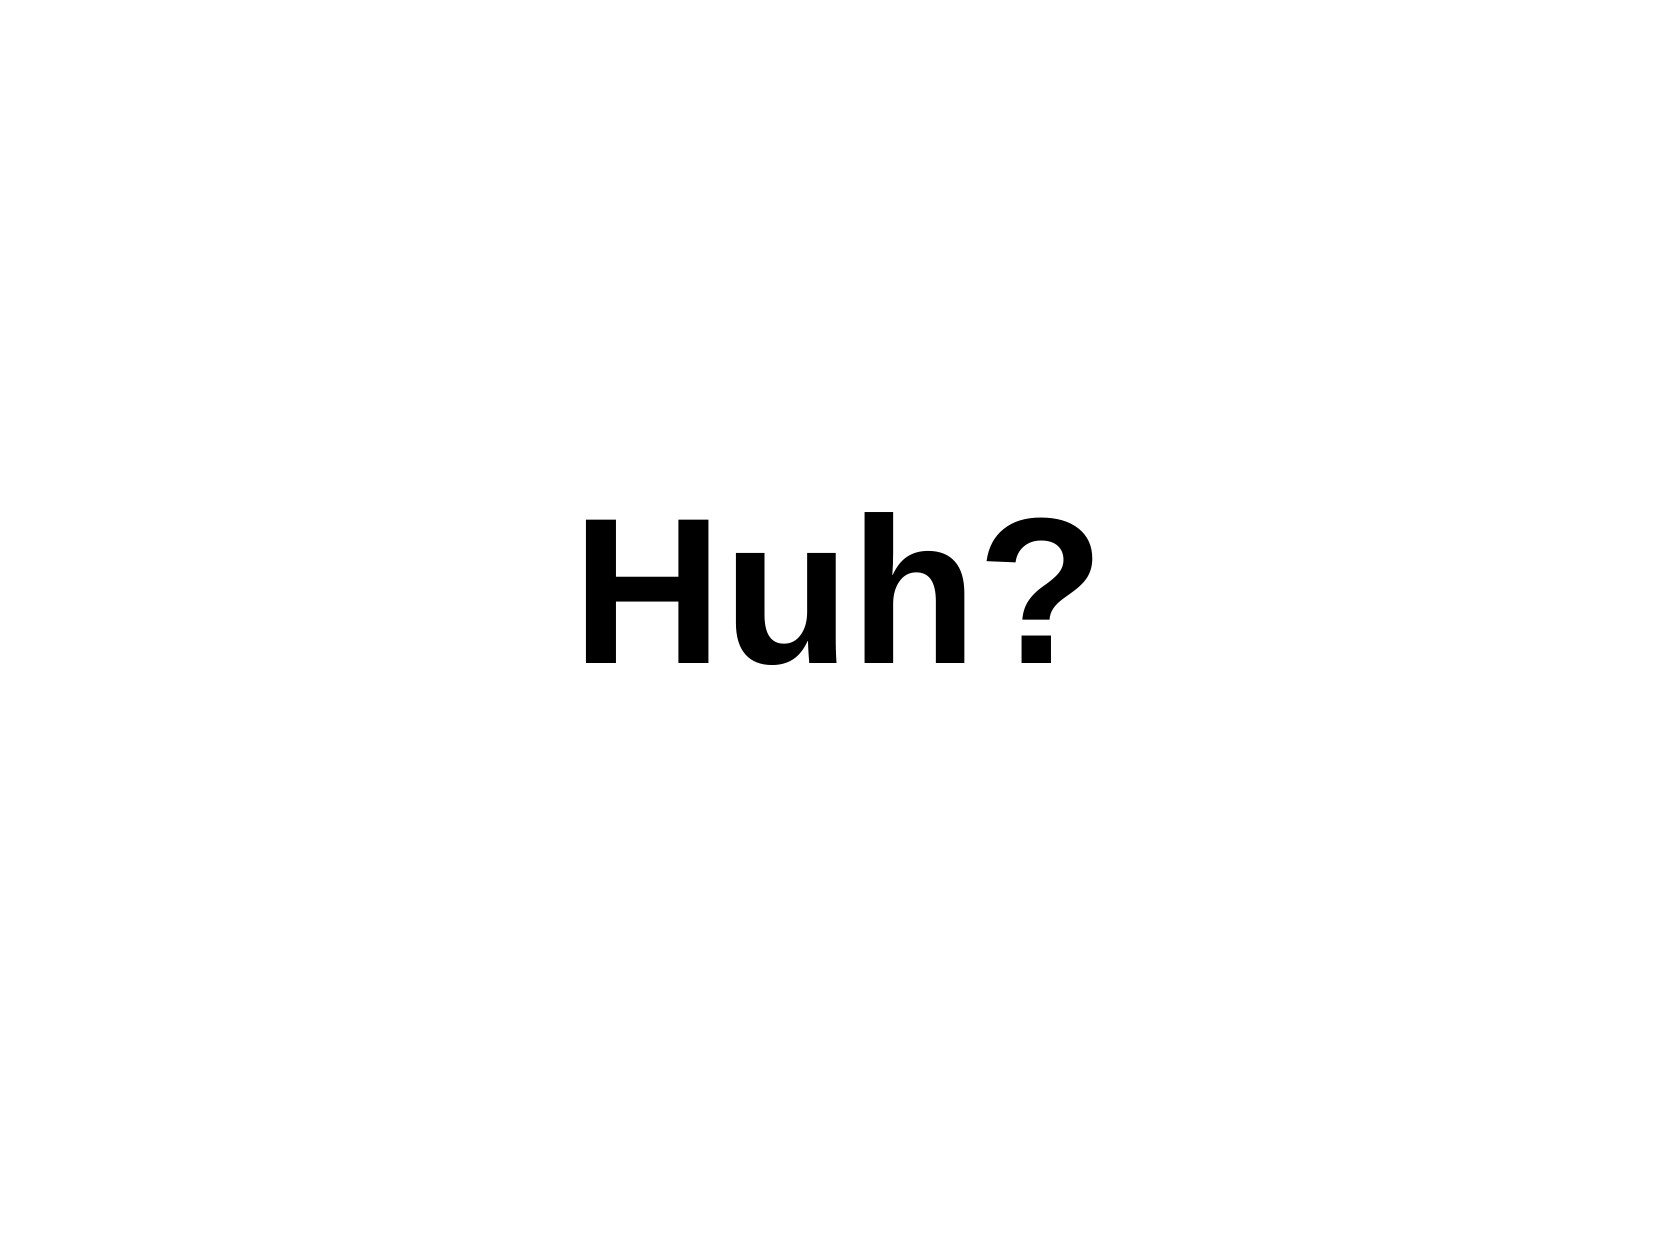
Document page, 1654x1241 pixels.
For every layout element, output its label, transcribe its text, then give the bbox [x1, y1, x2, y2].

text_box Huh? [553, 462, 1125, 720]
